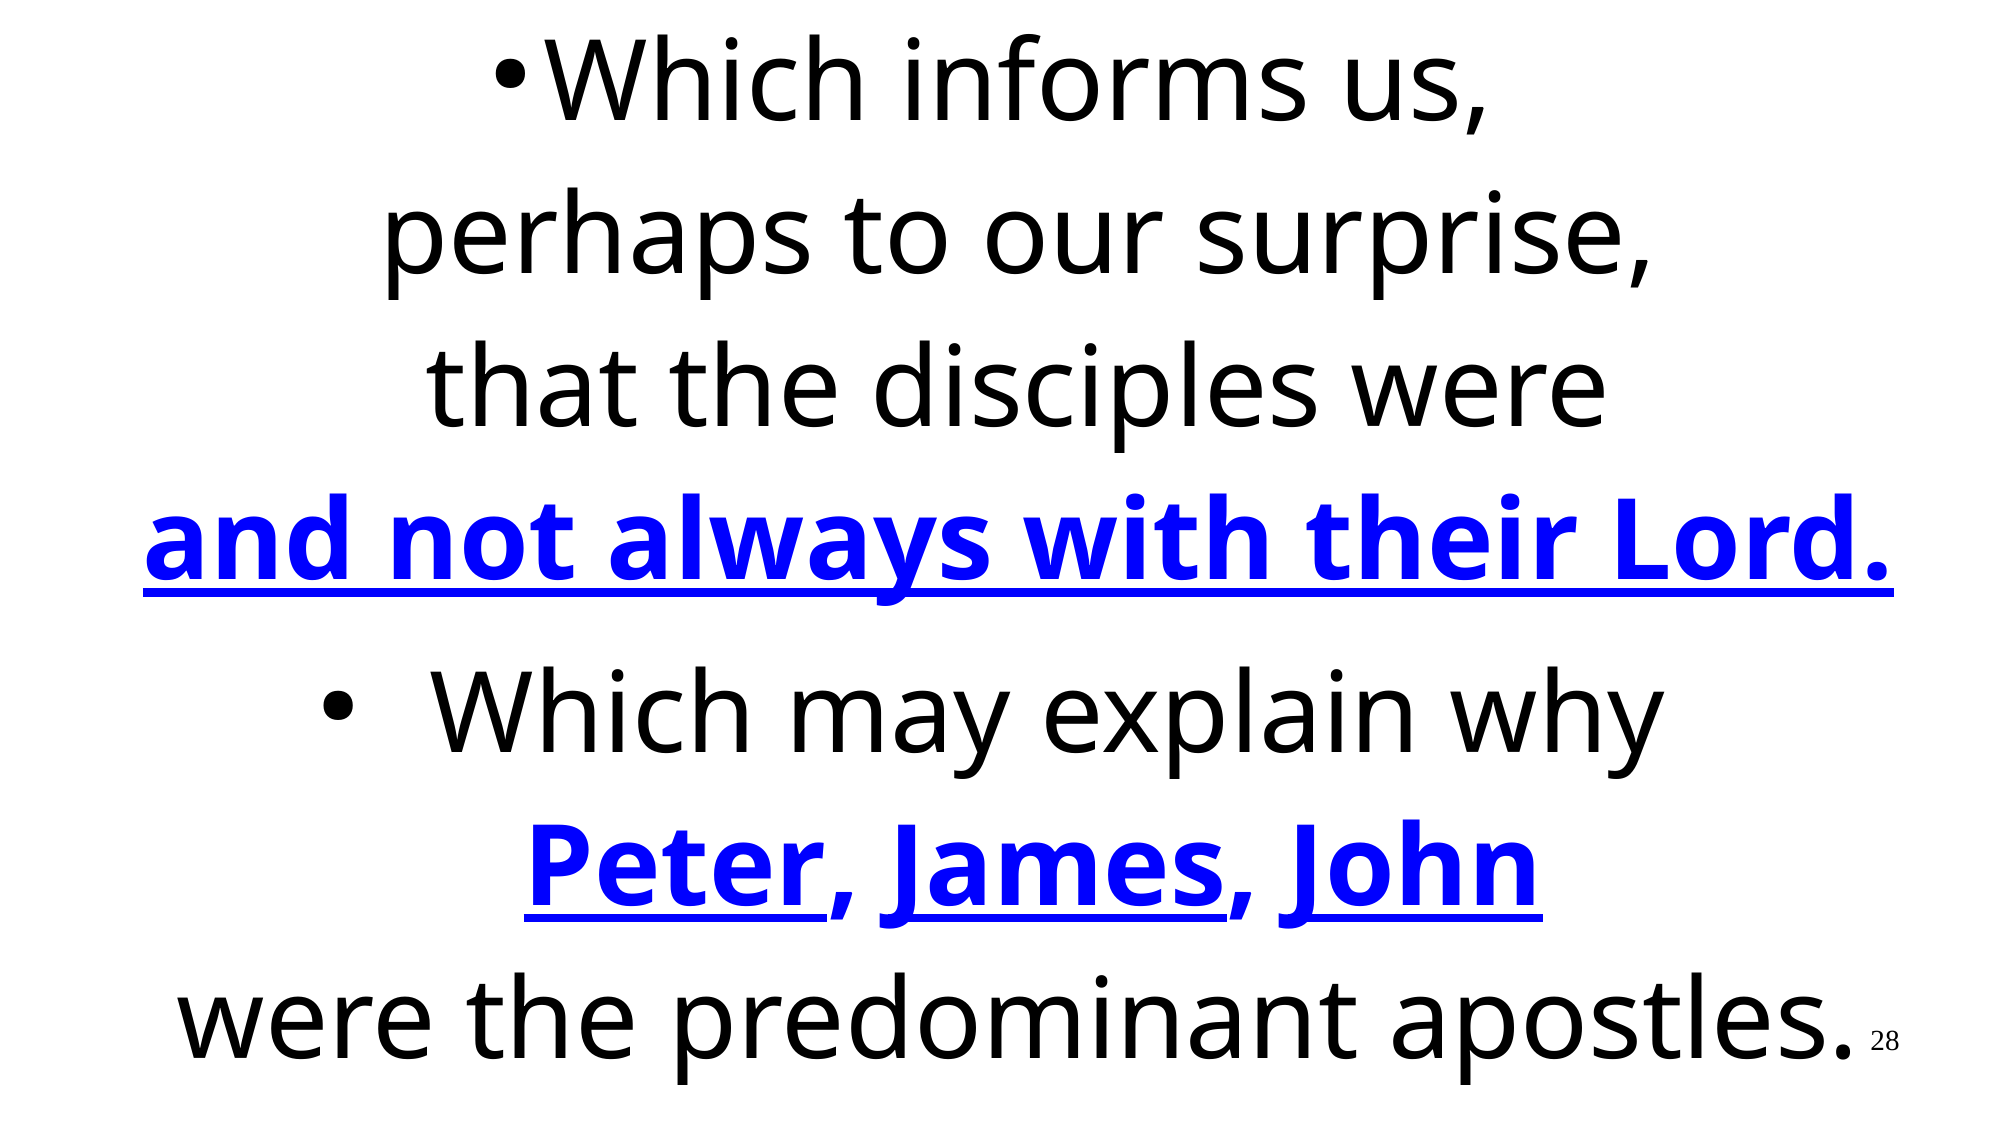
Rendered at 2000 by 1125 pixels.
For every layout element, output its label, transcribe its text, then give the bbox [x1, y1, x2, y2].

list Which informs us, perhaps to our surprise, that the disciples were and not always with their Lord. Which may explain why Peter, James, John were the predominant apostles. [0, 0, 1996, 1123]
